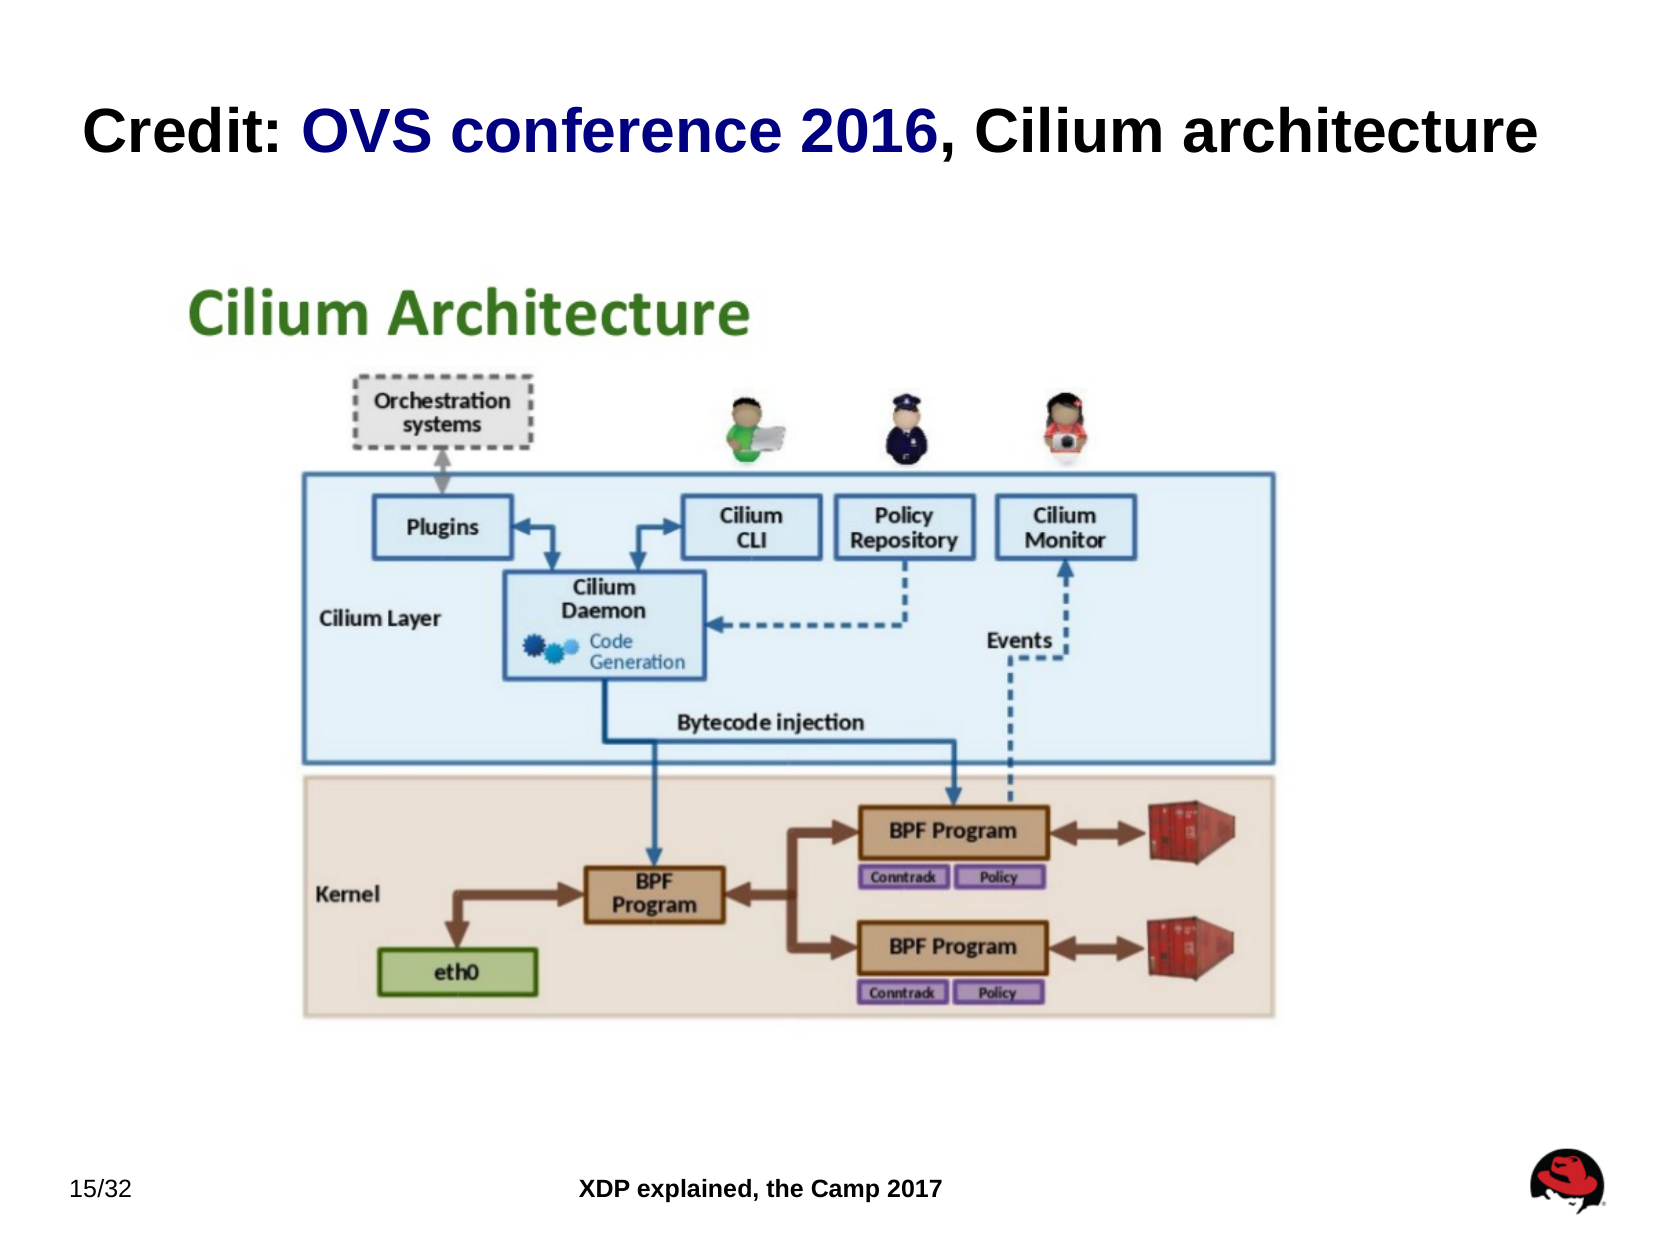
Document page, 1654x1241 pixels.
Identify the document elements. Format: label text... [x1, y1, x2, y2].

picture [125, 244, 1537, 1039]
picture [1529, 1146, 1612, 1224]
title Credit: OVS conference 2016, Cilium architecture [82, 37, 1571, 226]
